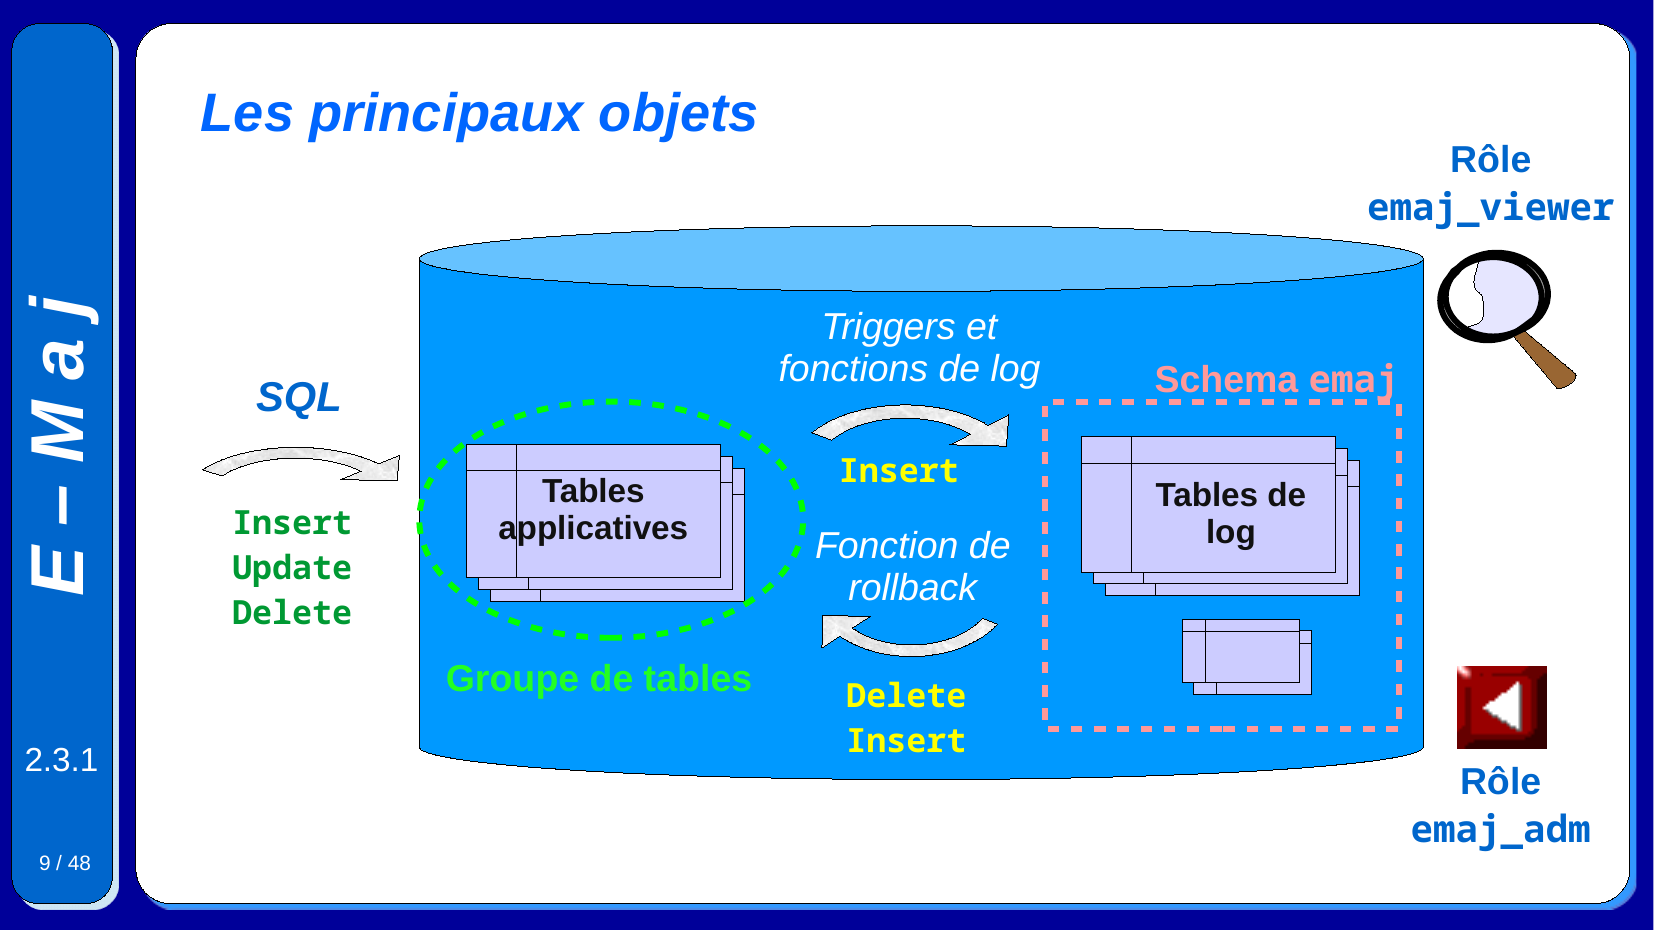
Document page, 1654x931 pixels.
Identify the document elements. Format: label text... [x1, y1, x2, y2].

picture [1457, 666, 1547, 749]
text_box Schema emaj [1139, 344, 1414, 406]
text_box Groupe de tables [431, 649, 768, 707]
text_box [419, 260, 1424, 780]
text_box Triggers et fonctions de log [761, 298, 1058, 398]
text_box Tables de log [1138, 468, 1323, 561]
text_box Fonction de rollback [755, 516, 1070, 616]
text_box [1440, 252, 1577, 389]
text_box Insert [817, 439, 981, 494]
text_box Insert Update Delete [183, 491, 402, 626]
text_box [202, 447, 400, 481]
text_box Rôle emaj_adm [1395, 752, 1609, 855]
text_box Delete Insert [802, 664, 1010, 759]
text_box Rôle emaj_viewer [1352, 131, 1630, 233]
text_box Tables applicatives [448, 465, 739, 557]
title Les principaux objets [200, 34, 1575, 191]
text_box SQL [194, 366, 404, 428]
